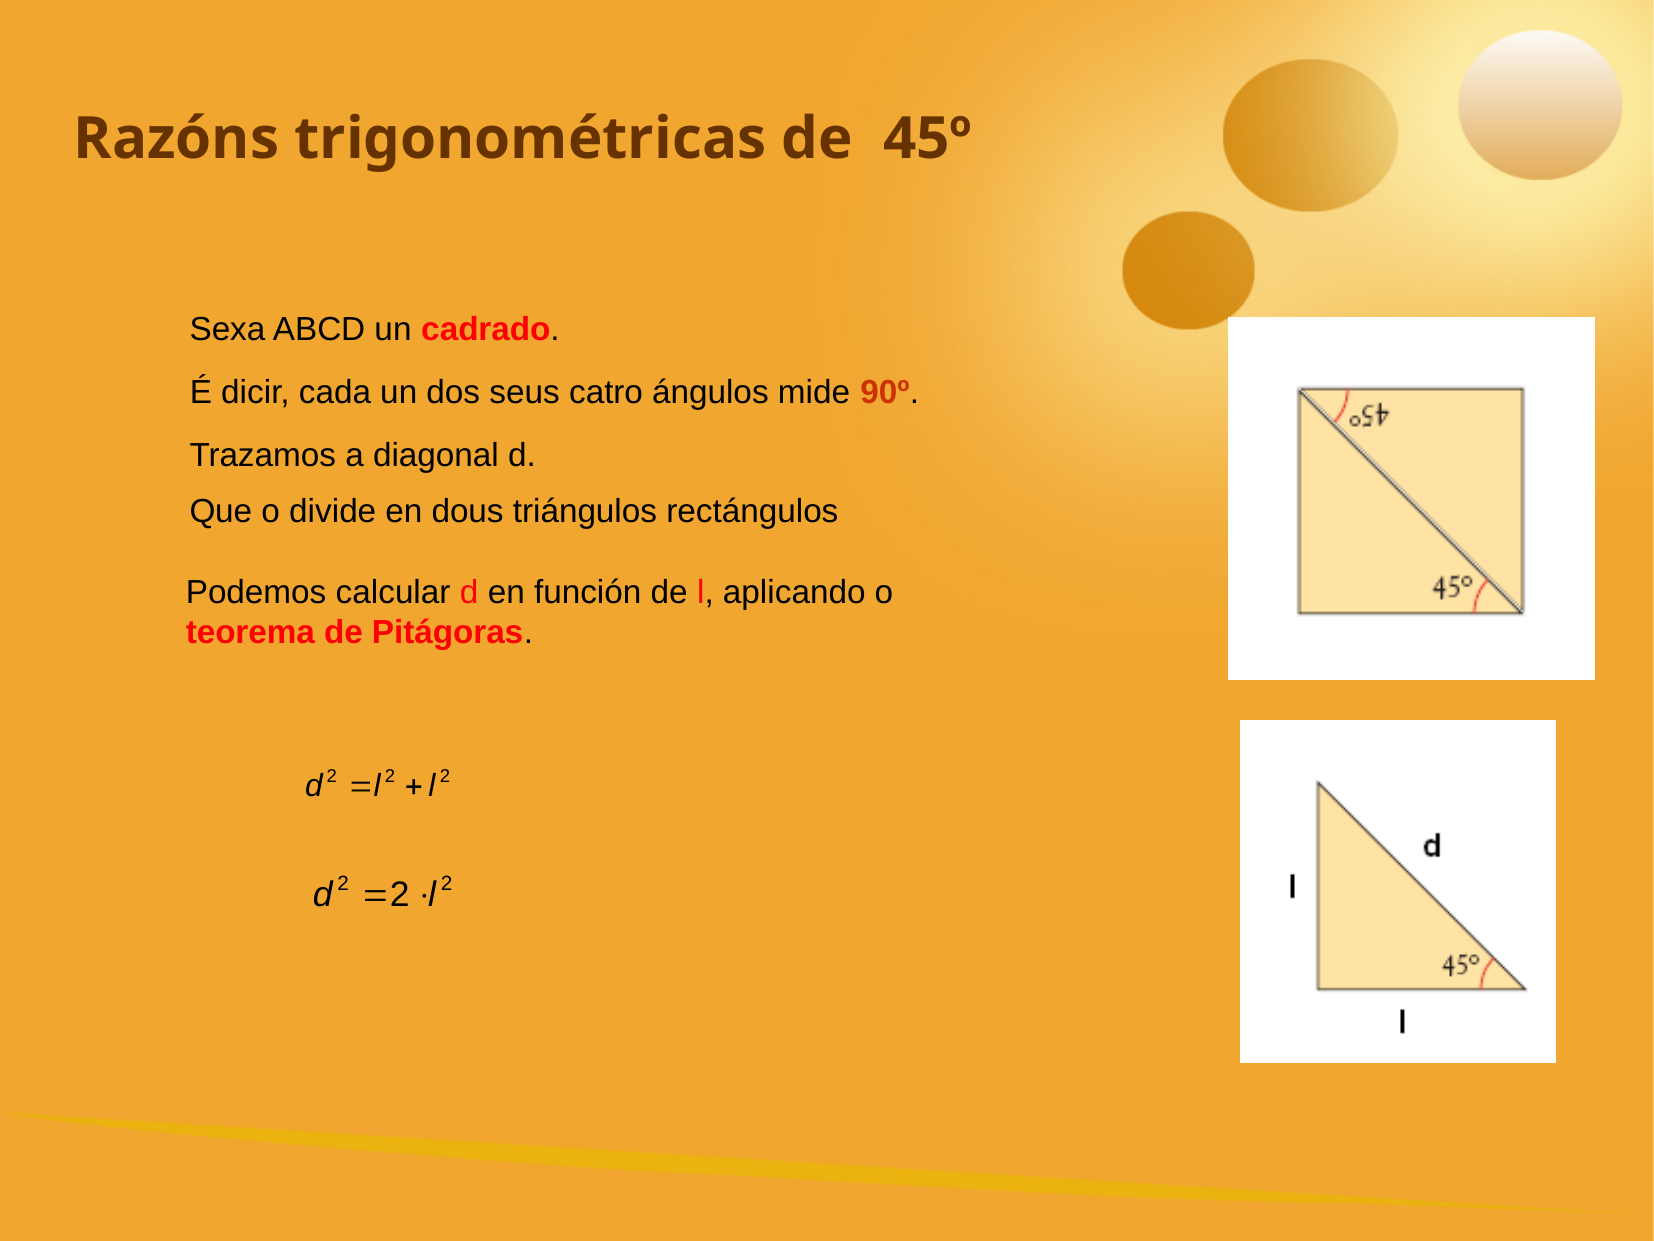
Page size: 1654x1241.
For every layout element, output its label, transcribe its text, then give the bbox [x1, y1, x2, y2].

text_box É dicir, cada un dos seus catro ángulos mide 90º. [174, 362, 1022, 479]
text_box Razóns trigonométricas de 45º [59, 88, 1388, 185]
chart [301, 761, 455, 805]
text_box Podemos calcular d en función de l, aplicando o teorema de Pitágoras. [171, 562, 987, 658]
text_box Sexa ABCD un cadrado. [174, 299, 838, 356]
text_box Que o divide en dous triángulos rectángulos [174, 481, 943, 538]
text_box Trazamos a diagonal d. [174, 424, 826, 481]
picture [0, 0, 1654, 1241]
chart [308, 868, 460, 916]
